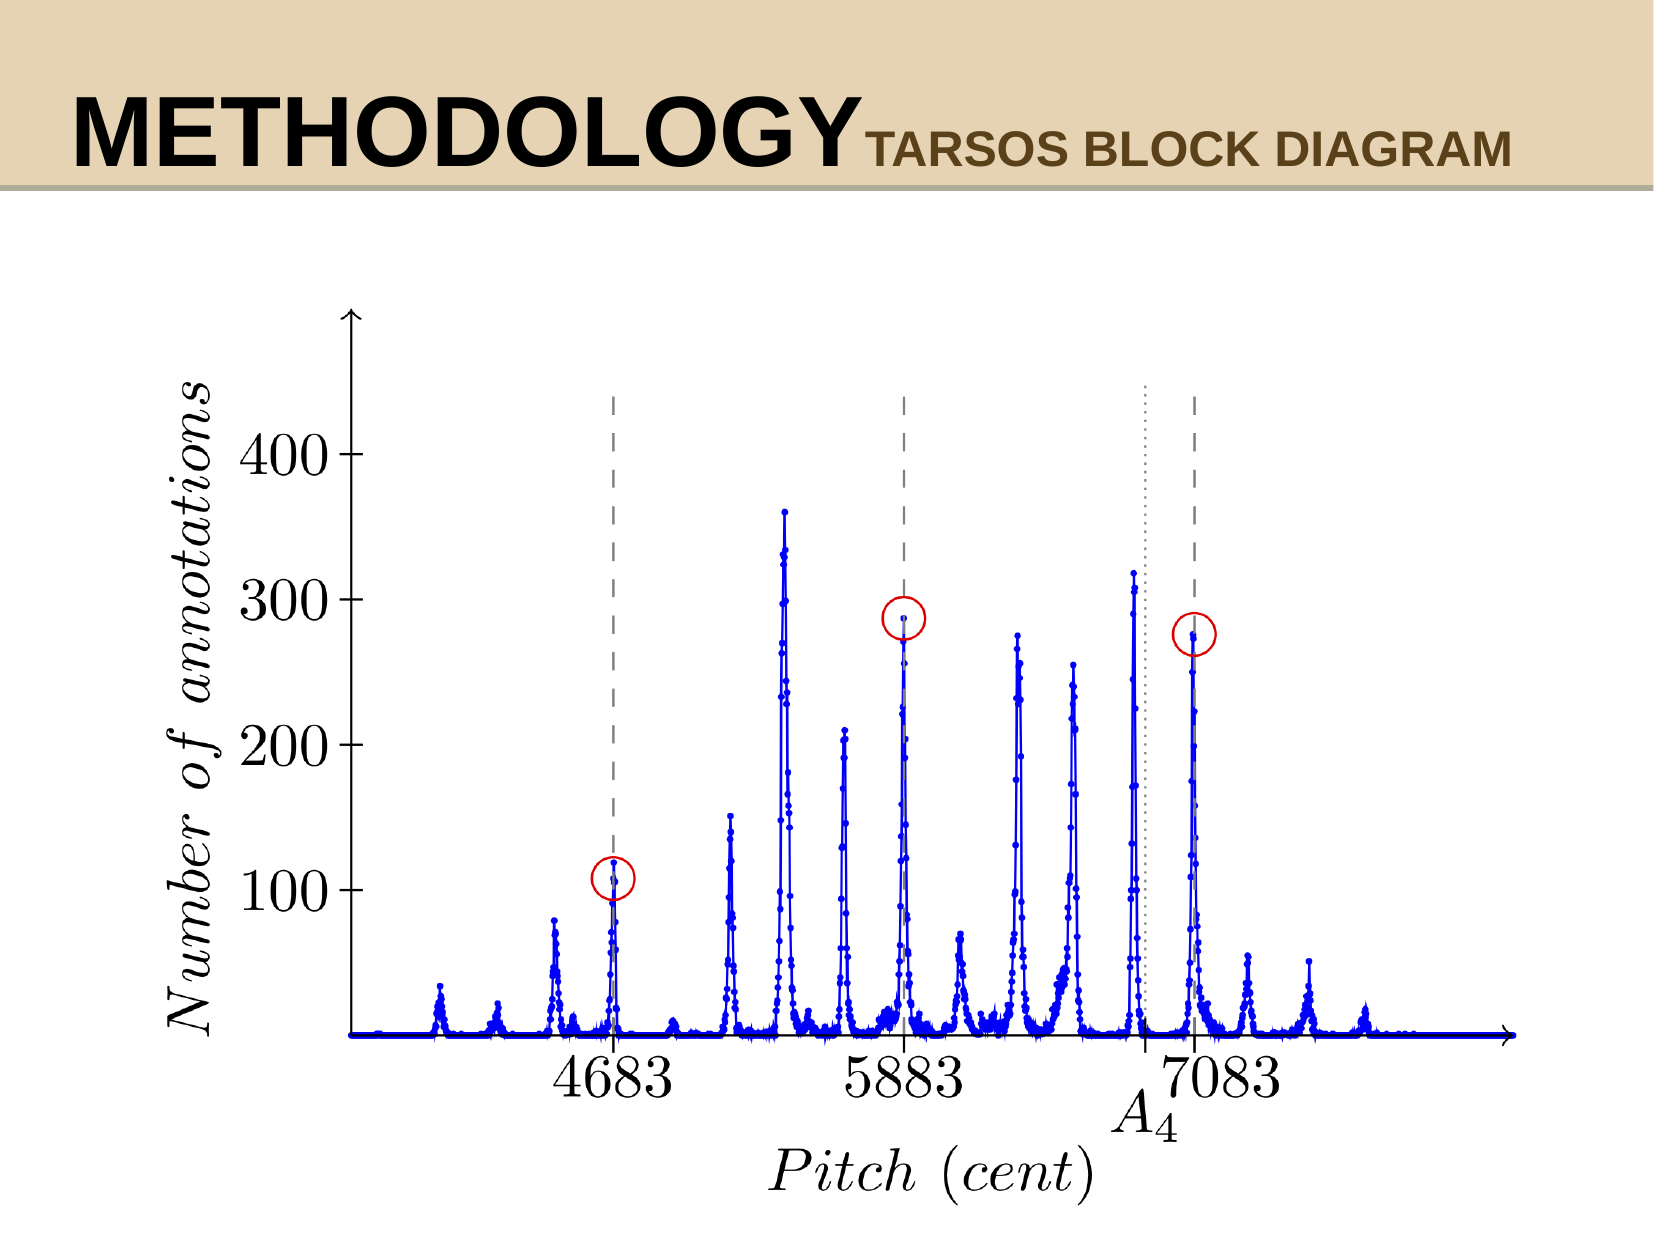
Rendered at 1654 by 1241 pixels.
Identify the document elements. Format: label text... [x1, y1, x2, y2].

title METHODOLOGYTARSOS BLOCK DIAGRAM [0, 0, 1654, 188]
picture [120, 262, 1533, 1236]
